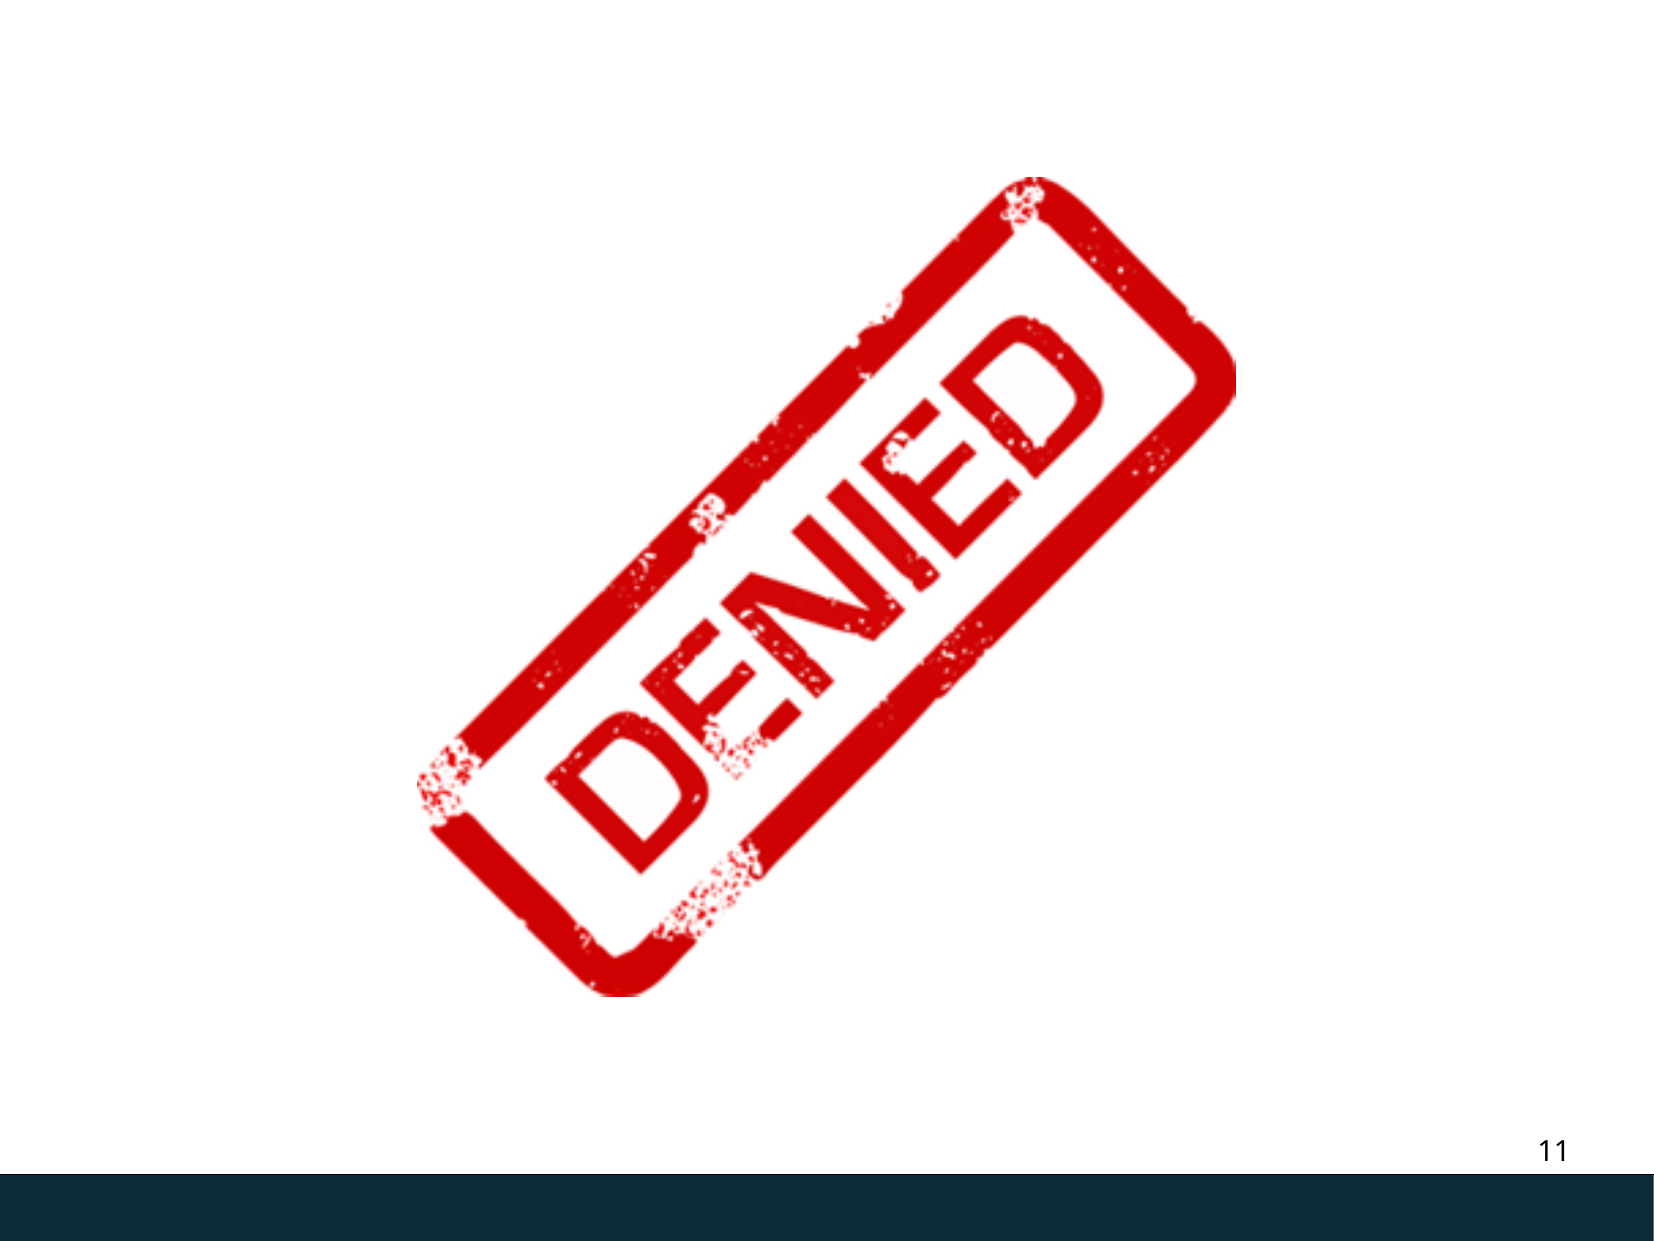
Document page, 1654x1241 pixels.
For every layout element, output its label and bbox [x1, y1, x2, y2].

picture [417, 177, 1236, 997]
